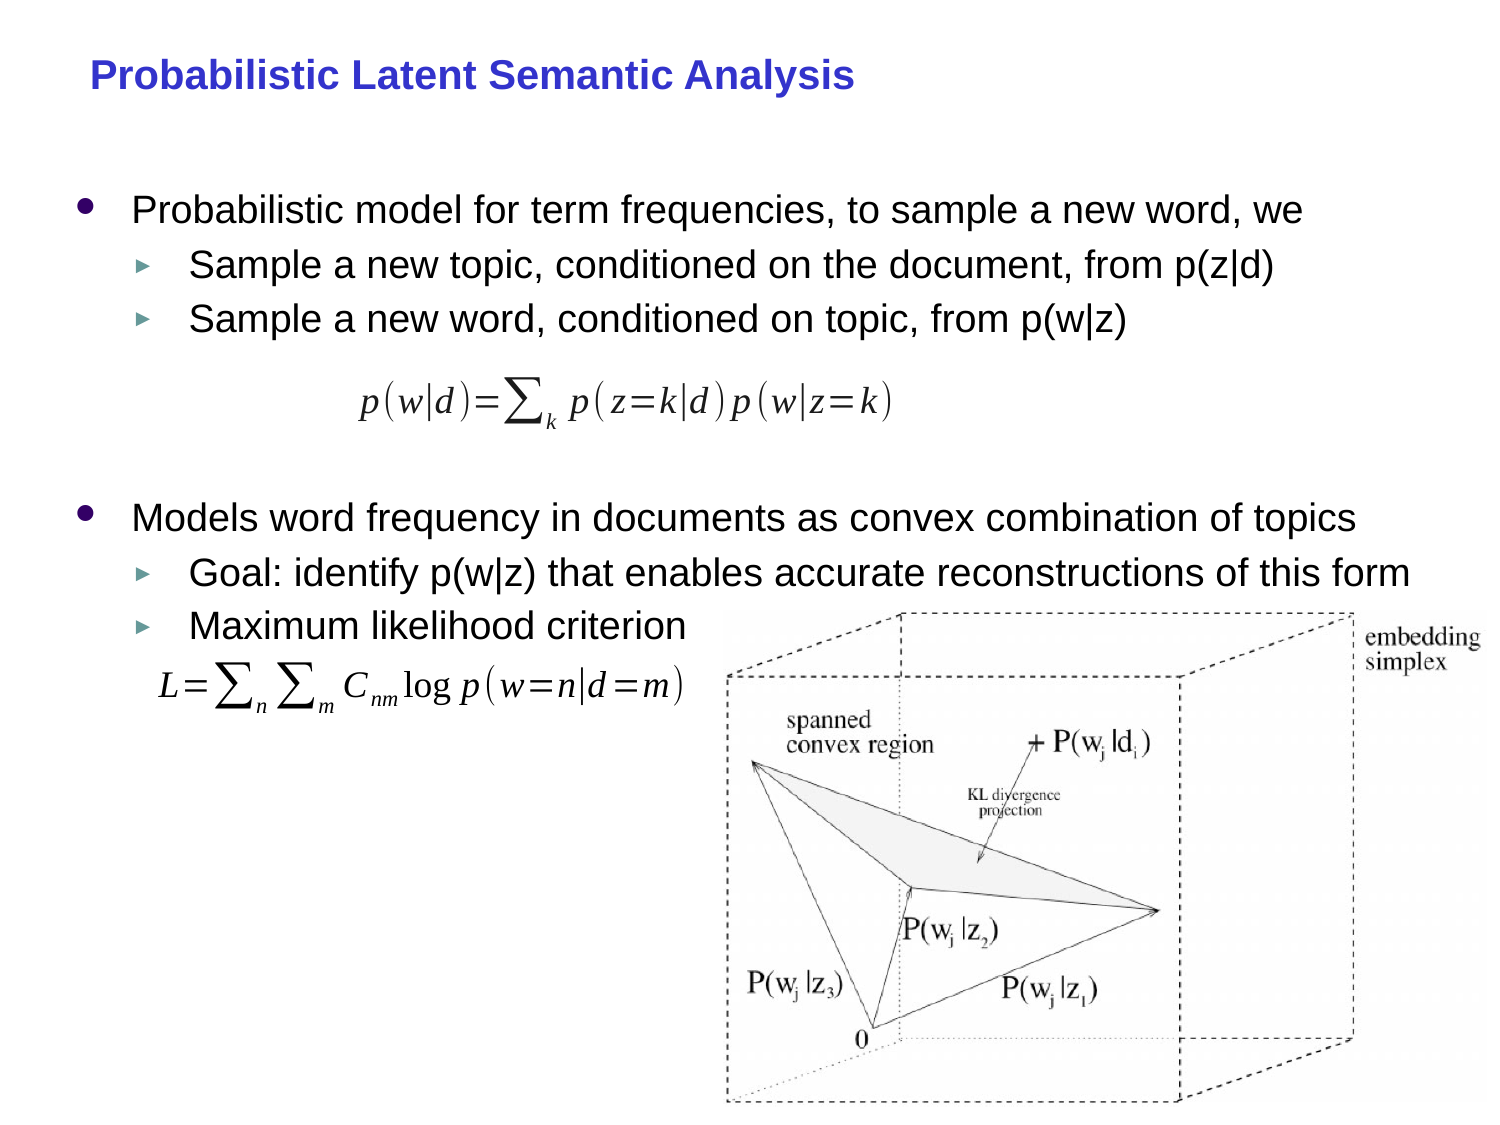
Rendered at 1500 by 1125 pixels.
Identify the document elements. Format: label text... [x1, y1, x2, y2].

picture [712, 599, 1487, 1115]
list Probabilistic model for term frequencies, to sample a new word, we Sample a new topic, conditioned on the document, from p(z|d) Sample a new word, conditioned on topic, from p(w|z) Models word frequency in documents as convex combination of topics Goal: identify p(w|z) that enables accurate reconstructions of this form Maximum likelihood criterion [75, 187, 1425, 1088]
title Probabilistic Latent Semantic Analysis [75, 37, 1426, 113]
chart [150, 659, 691, 719]
chart [349, 375, 901, 435]
